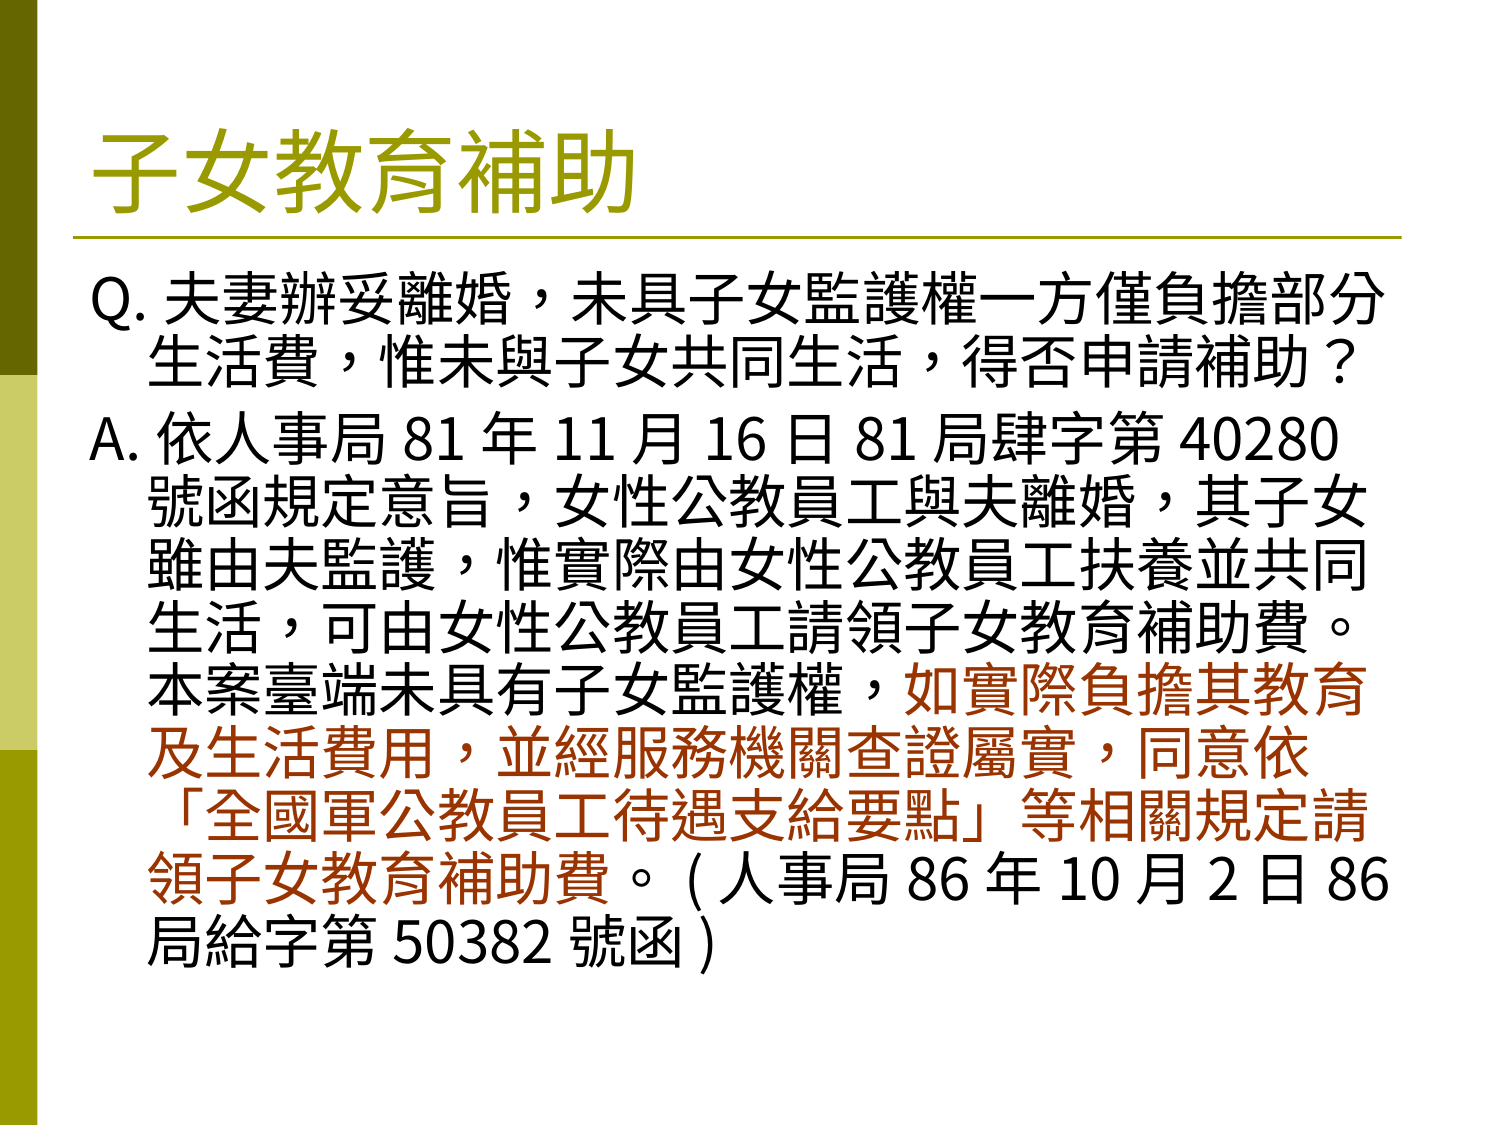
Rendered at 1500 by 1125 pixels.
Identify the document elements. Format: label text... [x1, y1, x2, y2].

title 子女教育補助 [75, 45, 1426, 233]
list Q.夫妻辦妥離婚，未具子女監護權一方僅負擔部分生活費，惟未與子女共同生活，得否申請補助？ A.依人事局81年11月16日81局肆字第40280號函規定意旨，女性公教員工與夫離婚，其子女雖由夫監護，惟實際由女性公教員工扶養並共同生活，可由女性公教員工請領子女教育補助費。本案臺端未具有子女監護權，如實際負擔其教育及生活費用，並經服務機關查證屬實，同意依「全國軍公教員工待遇支給要點」等相關規定請領子女教育補助費。(人事局86年10月2日86局給字第50382號函) [75, 262, 1426, 1006]
